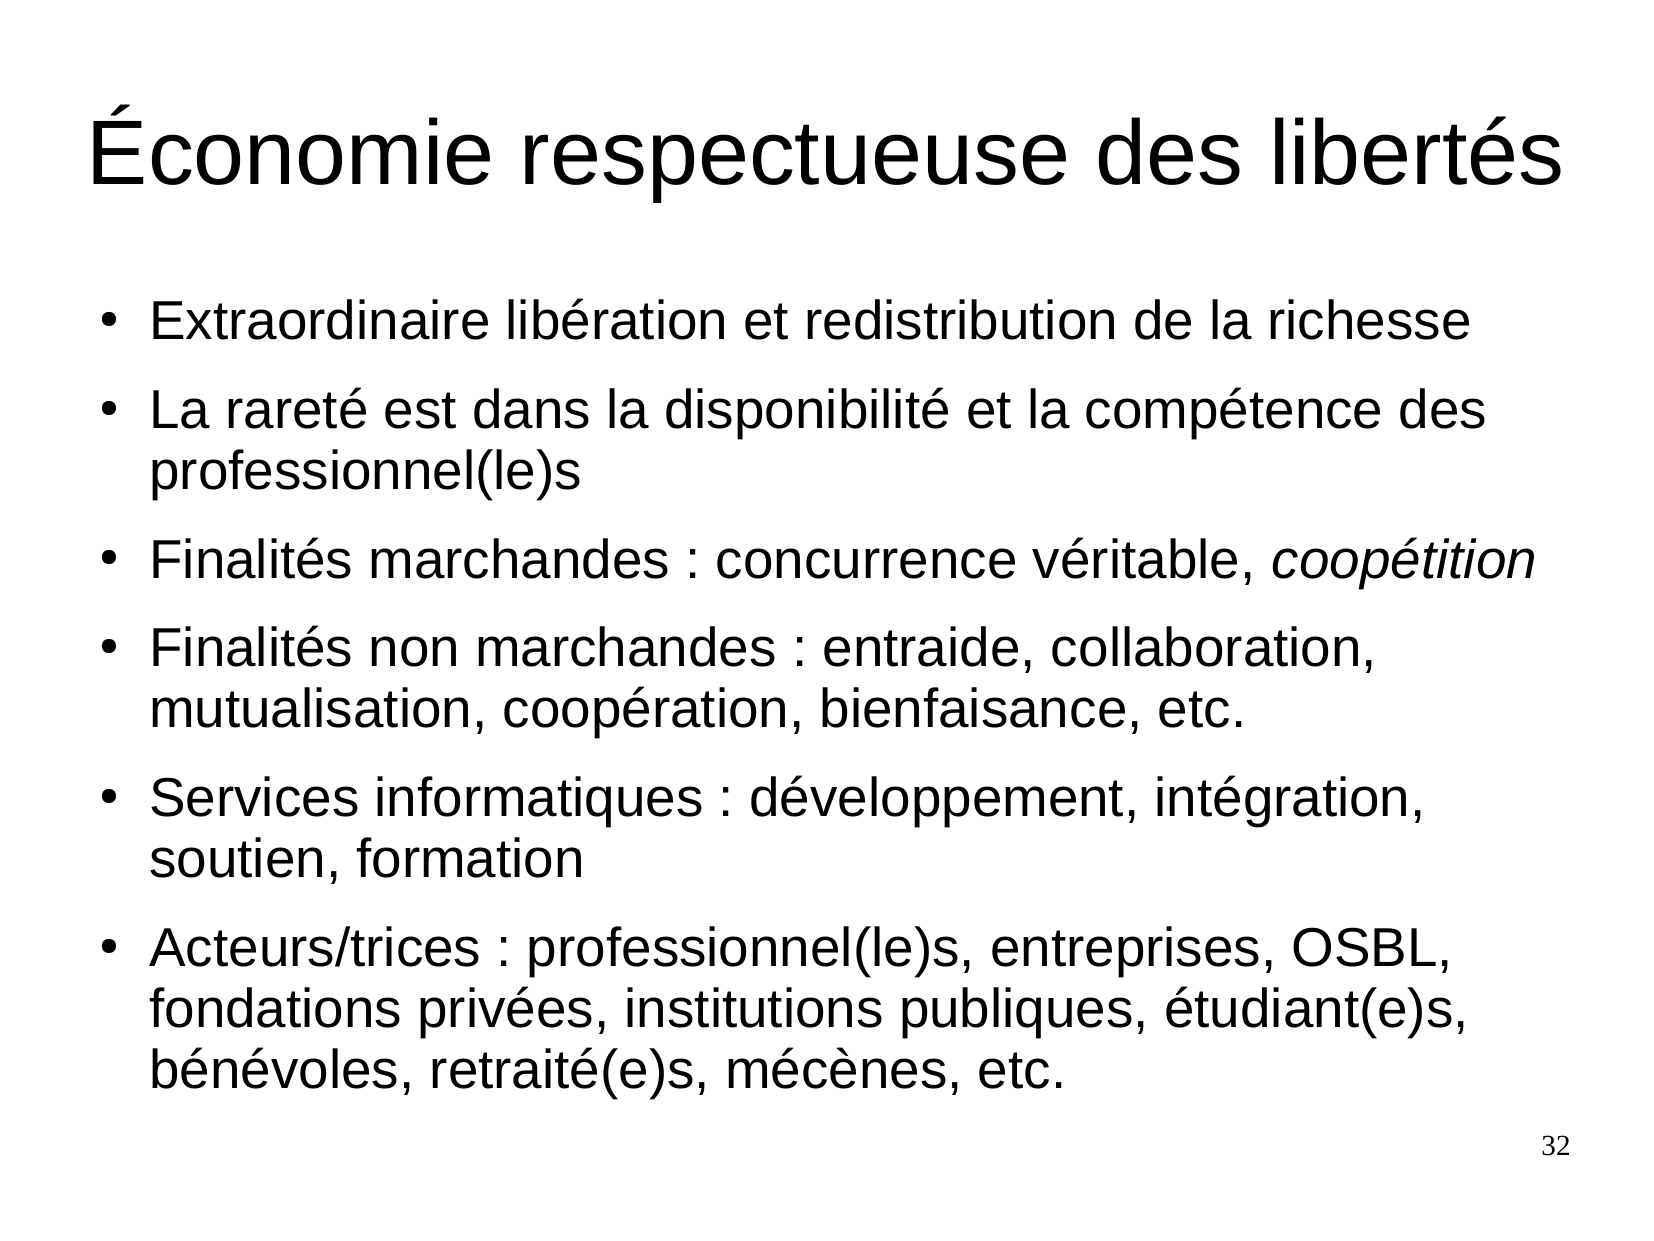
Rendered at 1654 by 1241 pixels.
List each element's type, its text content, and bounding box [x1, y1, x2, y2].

title Économie respectueuse des libertés [82, 49, 1571, 257]
list Extraordinaire libération et redistribution de la richesse La rareté est dans la disponibilité et la compétence des professionnel(le)s Finalités marchandes : concurrence véritable, coopétition Finalités non marchandes : entraide, collaboration, mutualisation, coopération, bienfaisance, etc. Services informatiques : développement, intégration, soutien, formation Acteurs/trices : professionnel(le)s, entreprises, OSBL, fondations privées, institutions publiques, étudiant(e)s, bénévoles, retraité(e)s, mécènes, etc. [82, 290, 1538, 1123]
